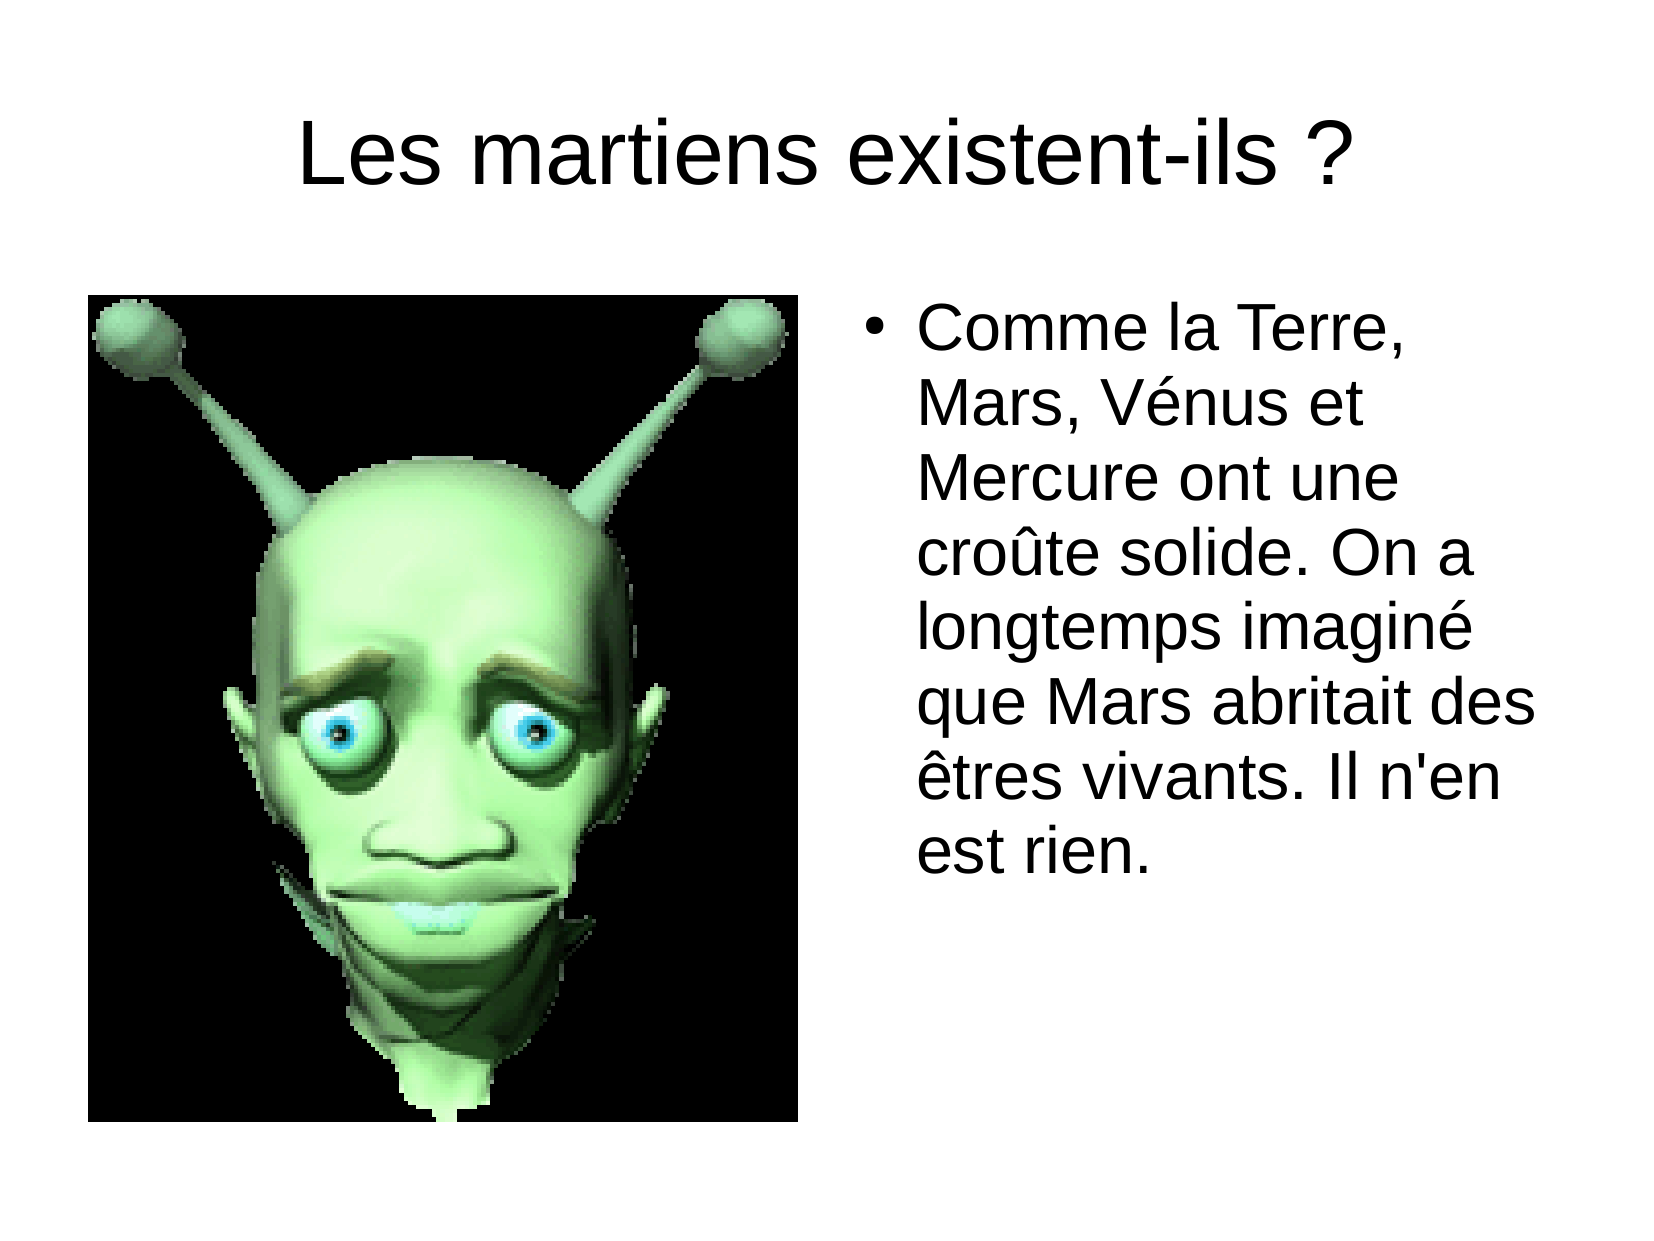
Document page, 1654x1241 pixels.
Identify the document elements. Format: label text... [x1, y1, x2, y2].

picture [88, 295, 798, 1123]
title Les martiens existent-ils ? [82, 56, 1571, 250]
chart [82, 290, 809, 1109]
list Comme la Terre, Mars, Vénus et Mercure ont une croûte solide. On a longtemps imaginé que Mars abritait des êtres vivants. Il n'en est rien. [845, 290, 1572, 1094]
